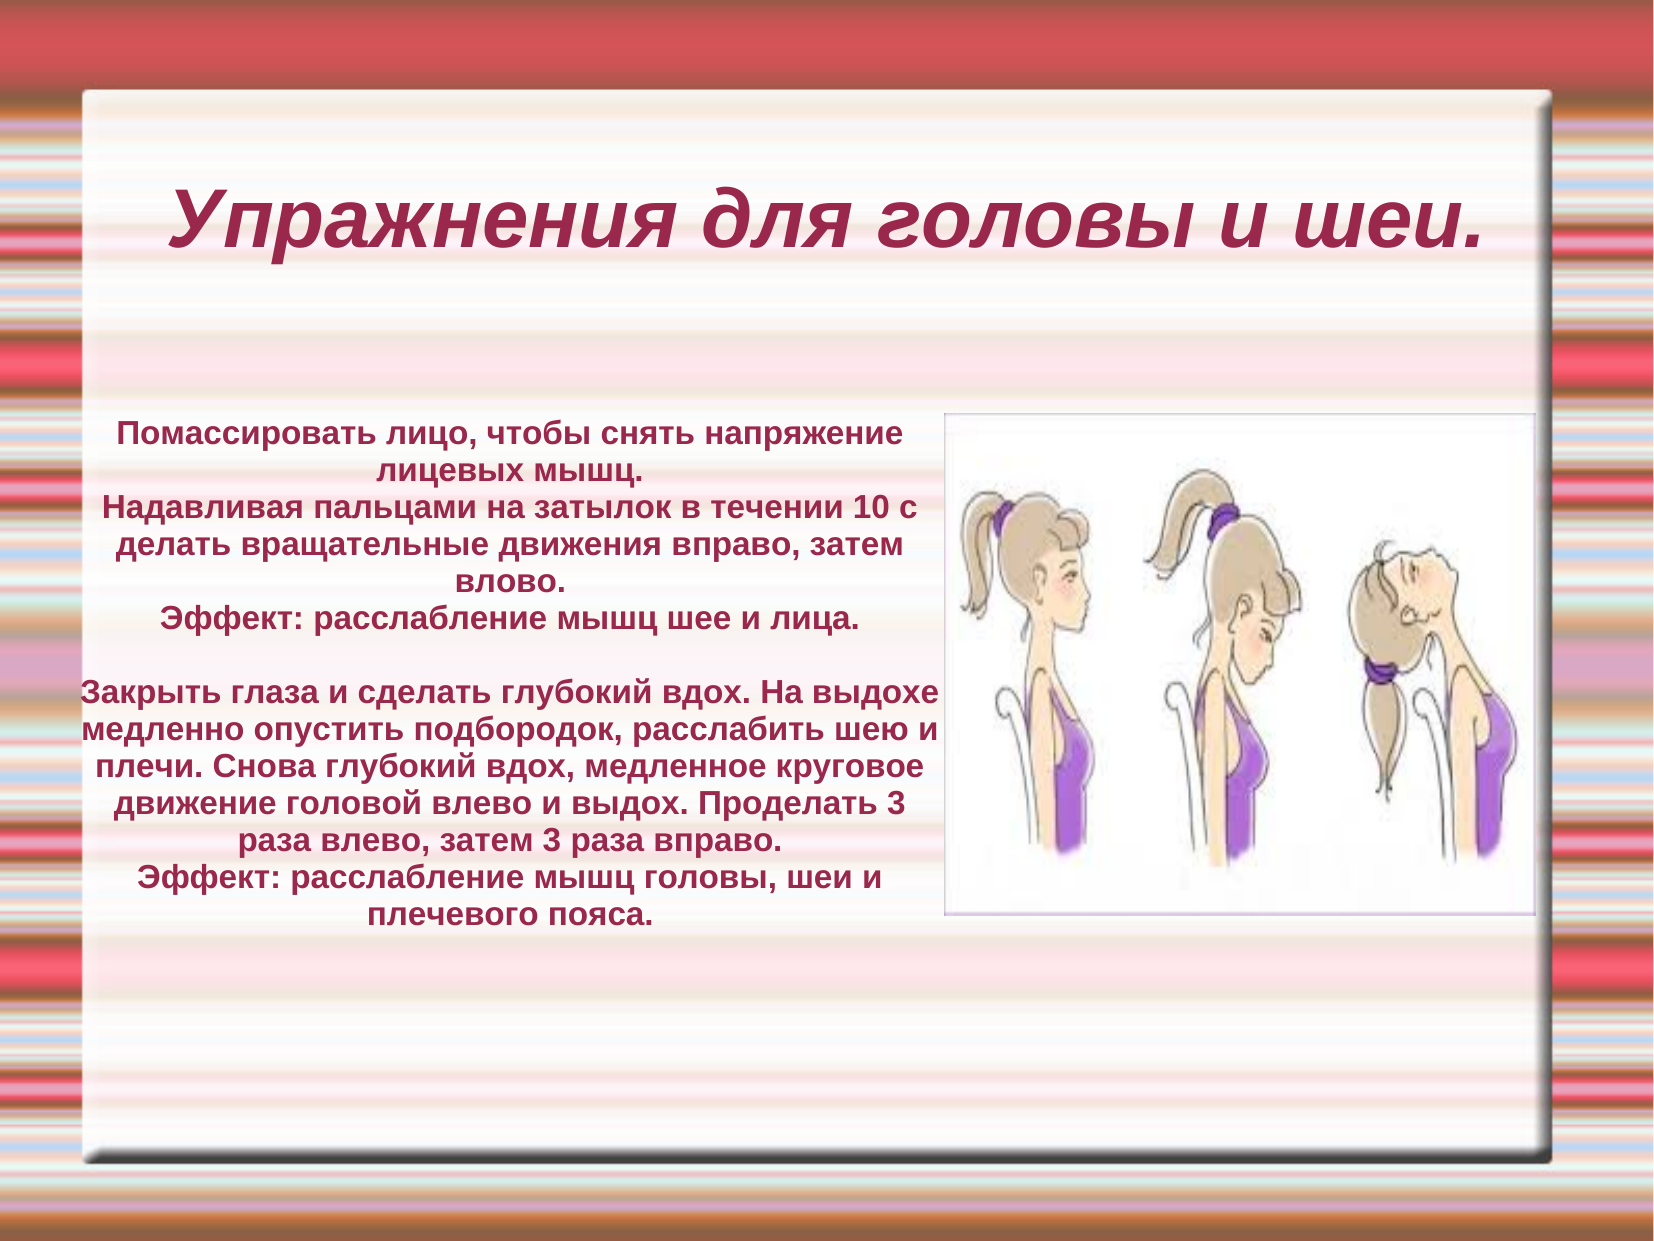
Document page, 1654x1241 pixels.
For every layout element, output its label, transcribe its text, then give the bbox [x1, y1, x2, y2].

picture [0, 0, 1654, 1241]
title Упражнения для головы и шеи. [121, 122, 1534, 315]
subtitle Помассировать лицо, чтобы снять напряжение лицевых мышц. Надавливая пальцами на затылок в течении 10 с делать вращательные движения вправо, затем влово. Эффект: расслабление мышц шее и лица. Закрыть глаза и сделать глубокий вдох. На выдохе медленно опустить подбородок, расслабить шею и плечи. Снова глубокий вдох, медленное круговое движение головой влево и выдох. Проделать 3 раза влево, затем 3 раза вправо. Эффект: расслабление мышц головы, шеи и плечевого пояса. [75, 269, 945, 1152]
